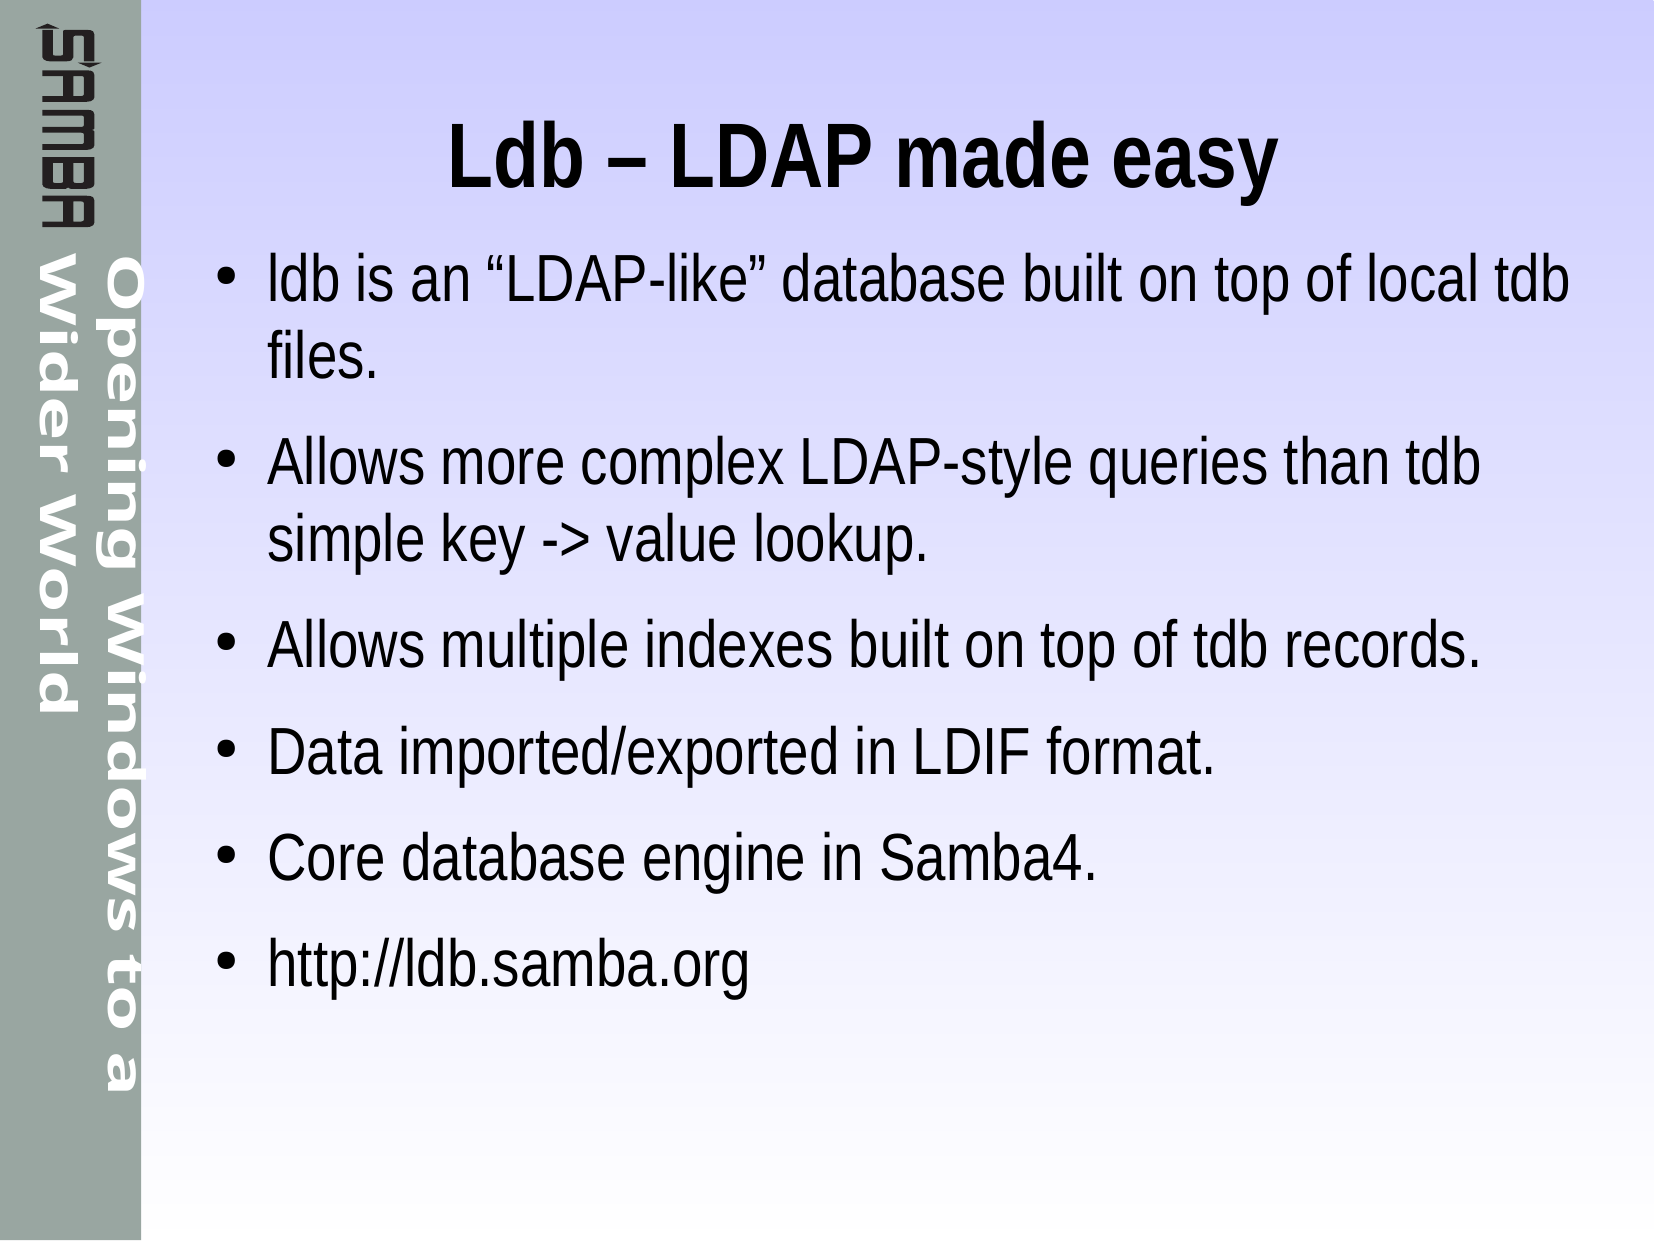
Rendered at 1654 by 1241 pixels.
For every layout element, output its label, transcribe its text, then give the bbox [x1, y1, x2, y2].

title Ldb – LDAP made easy [157, 50, 1571, 258]
list ldb is an “LDAP-like” database built on top of local tdb files. Allows more complex LDAP-style queries than tdb simple key -> value lookup. Allows multiple indexes built on top of tdb records. Data imported/exported in LDIF format. Core database engine in Samba4. http://ldb.samba.org [196, 239, 1609, 1165]
